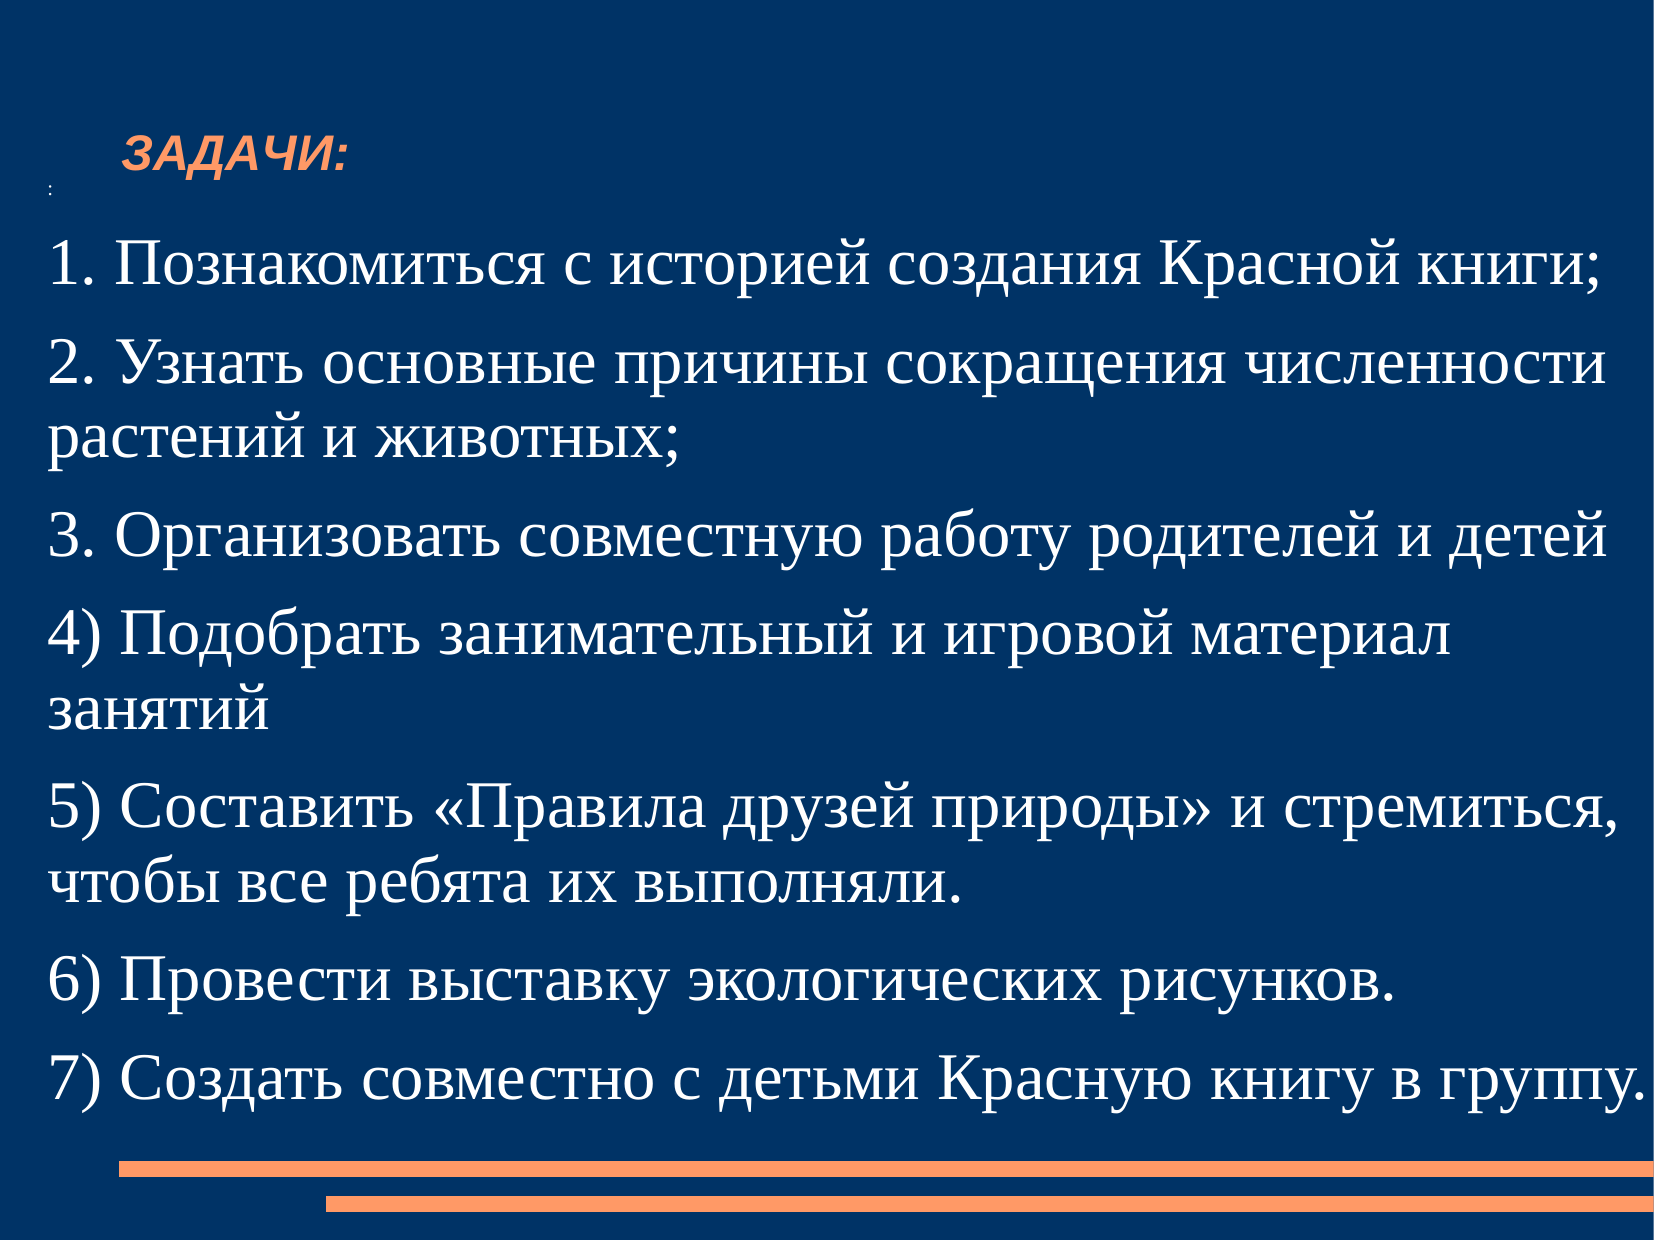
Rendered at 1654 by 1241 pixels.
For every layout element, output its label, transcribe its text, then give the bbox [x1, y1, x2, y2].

text_box : 1. Познакомиться с историей создания Красной книги; 2. Узнать основные причины сокращения численности растений и животных; 3. Организовать совместную работу родителей и детей 4) Подобрать занимательный и игровой материал занятий 5) Составить «Правила друзей природы» и стремиться, чтобы все ребята их выполняли. 6) Провести выставку экологических рисунков. 7) Создать совместно с детьми Красную книгу в группу. [47, 177, 1654, 1241]
title ЗАДАЧИ: [121, 46, 1534, 177]
